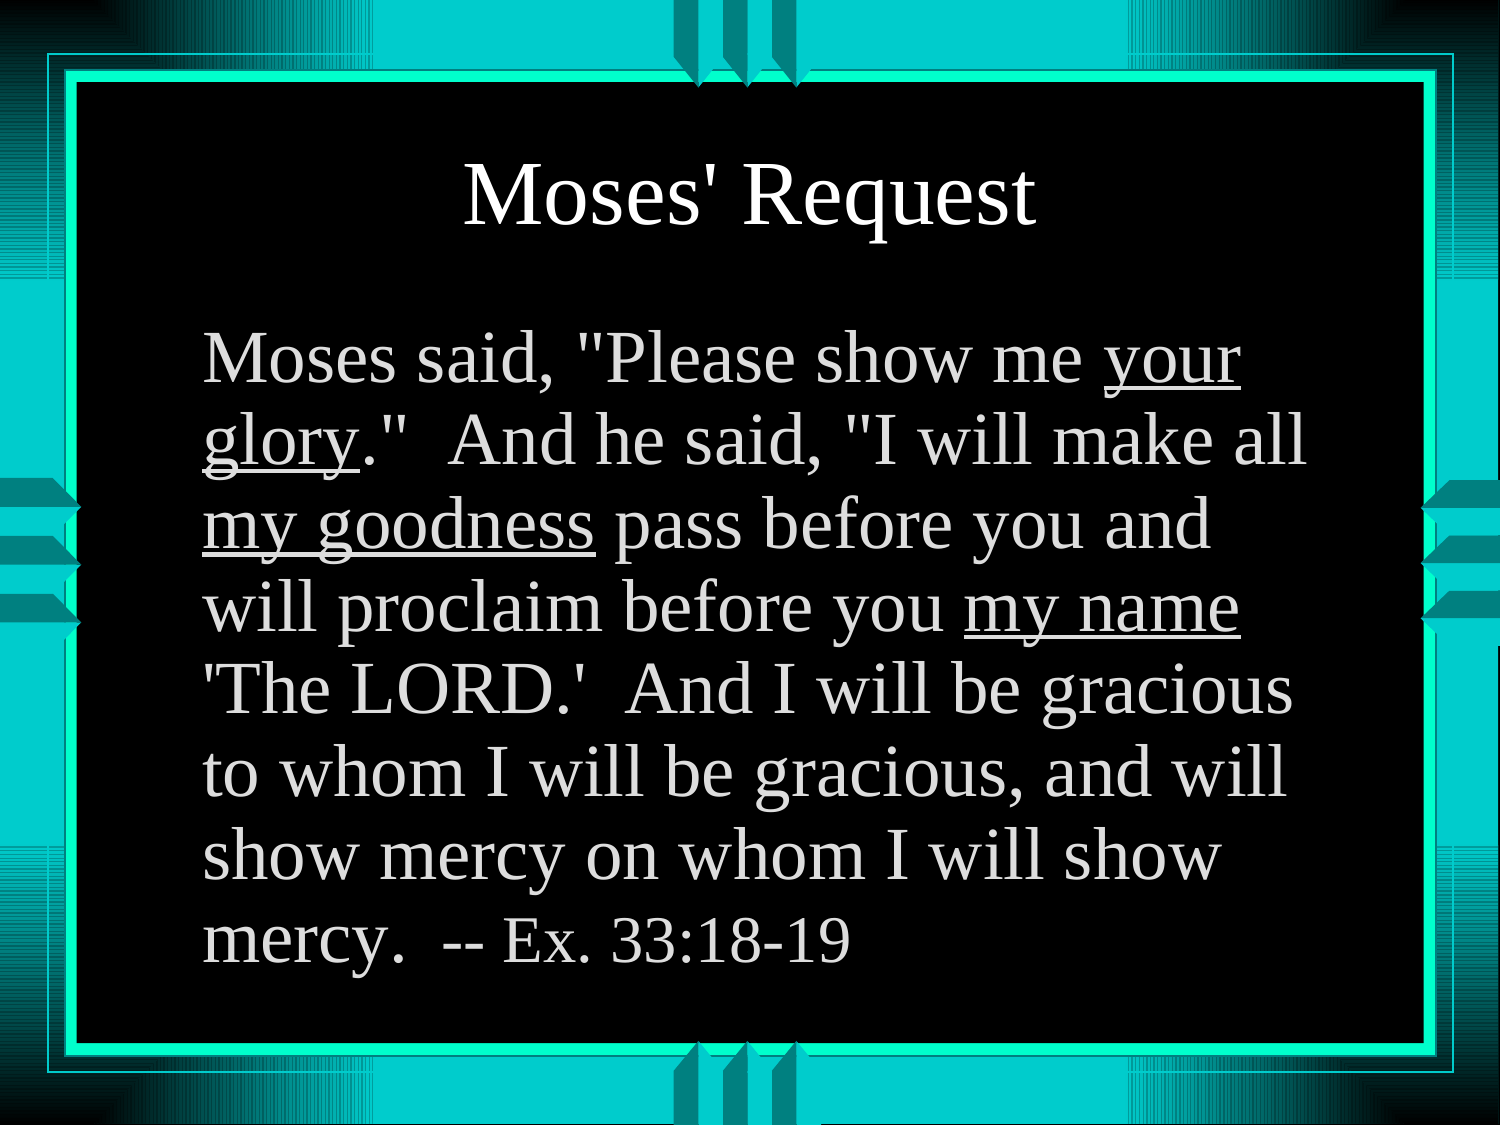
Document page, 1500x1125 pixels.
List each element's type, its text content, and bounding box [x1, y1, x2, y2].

title Moses' Request [112, 99, 1388, 288]
text_box Moses said, "Please show me your glory." And he said, "I will make all my goodness pass before you and will proclaim before you my name 'The LORD.' And I will be gracious to whom I will be gracious, and will show mercy on whom I will show mercy. -- Ex. 33:18-19 [187, 307, 1351, 987]
